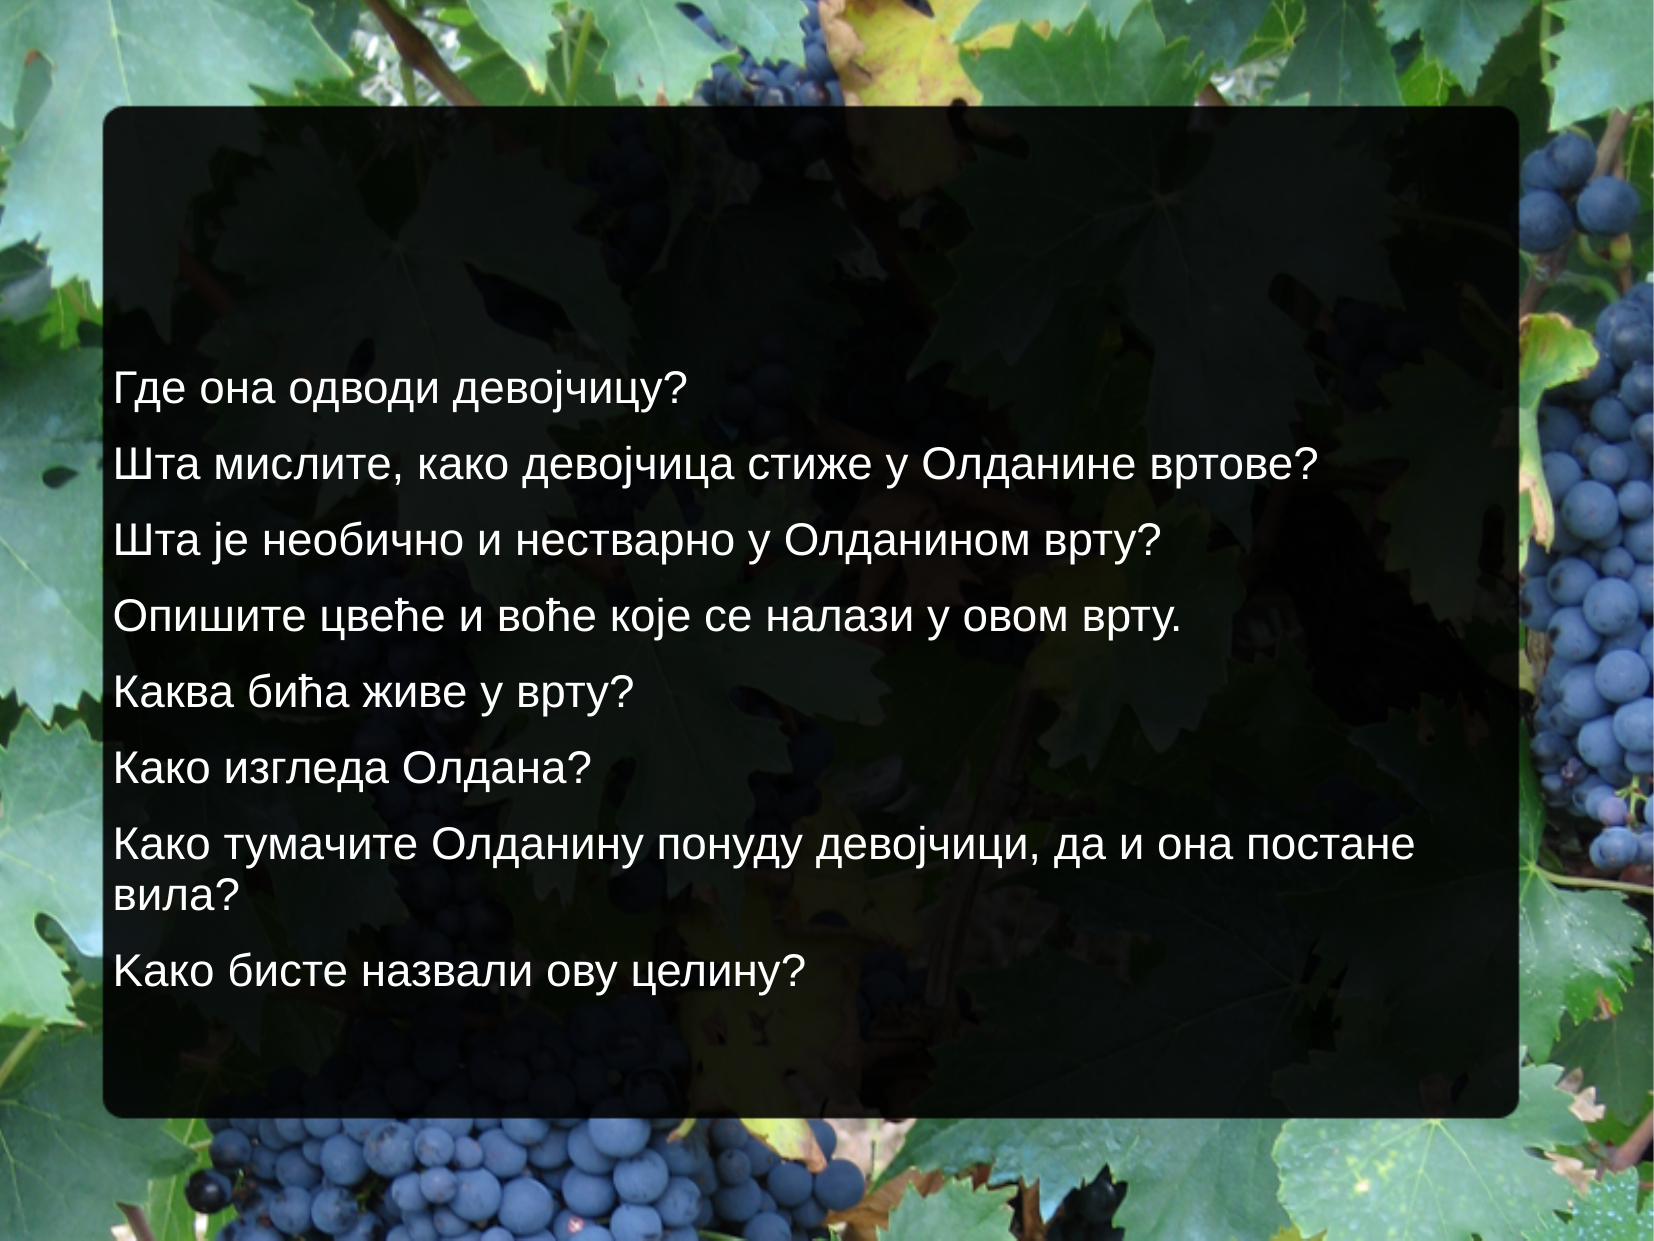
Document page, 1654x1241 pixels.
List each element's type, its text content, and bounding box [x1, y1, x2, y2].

text_box Где она одводи девојчицу? Шта мислите, како девојчица стиже у Олданине вртове? Шта је необично и нестварно у Олданином врту? Опишите цвеће и воће које се налази у овом врту. Каква бића живе у врту? Како изгледа Олдана? Како тумачите Олданину понуду девојчици, да и она постане вила? Kaко бисте назвали ову целину? [97, 354, 1506, 1078]
picture [0, 0, 1654, 1241]
